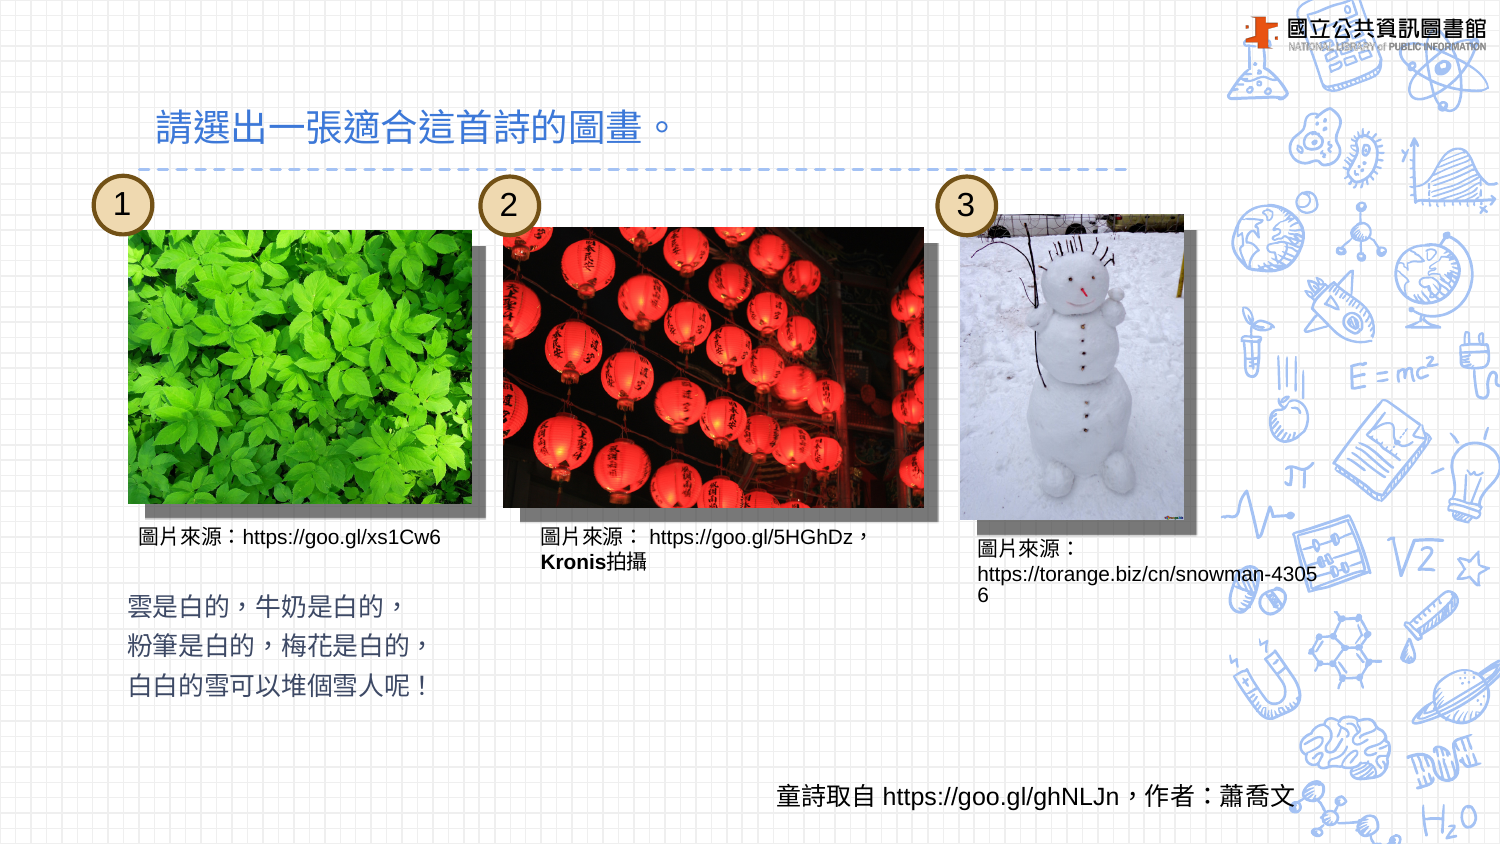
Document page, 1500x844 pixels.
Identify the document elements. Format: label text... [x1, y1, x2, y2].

picture [960, 214, 1184, 520]
text_box [93, 191, 97, 219]
text_box [953, 232, 980, 236]
text_box 1 [97, 174, 169, 231]
list 雲是白的，牛奶是白的， 粉筆是白的，梅花是白的， 白白的雪可以堆個雪人呢！ [112, 575, 1120, 716]
text_box [480, 191, 484, 220]
title 請選出一張適合這首詩的圖畫。 [140, 82, 704, 165]
text_box 圖片來源： https://goo.gl/xs1Cw6 [123, 516, 499, 557]
picture [128, 230, 472, 504]
picture [503, 227, 924, 508]
text_box [937, 191, 941, 220]
text_box 圖片來源： https://torange.biz/cn/snowman-43056 [962, 528, 1338, 620]
text_box 圖片來源： https://goo.gl/5HGhDz， Kronis拍攝 [525, 516, 901, 582]
text_box 3 [941, 175, 1013, 232]
text_box 童詩取自https://goo.gl/ghNLJn ，作者：蕭喬文 [761, 773, 1360, 844]
text_box [109, 231, 137, 235]
text_box [496, 232, 523, 236]
text_box 2 [484, 175, 556, 232]
